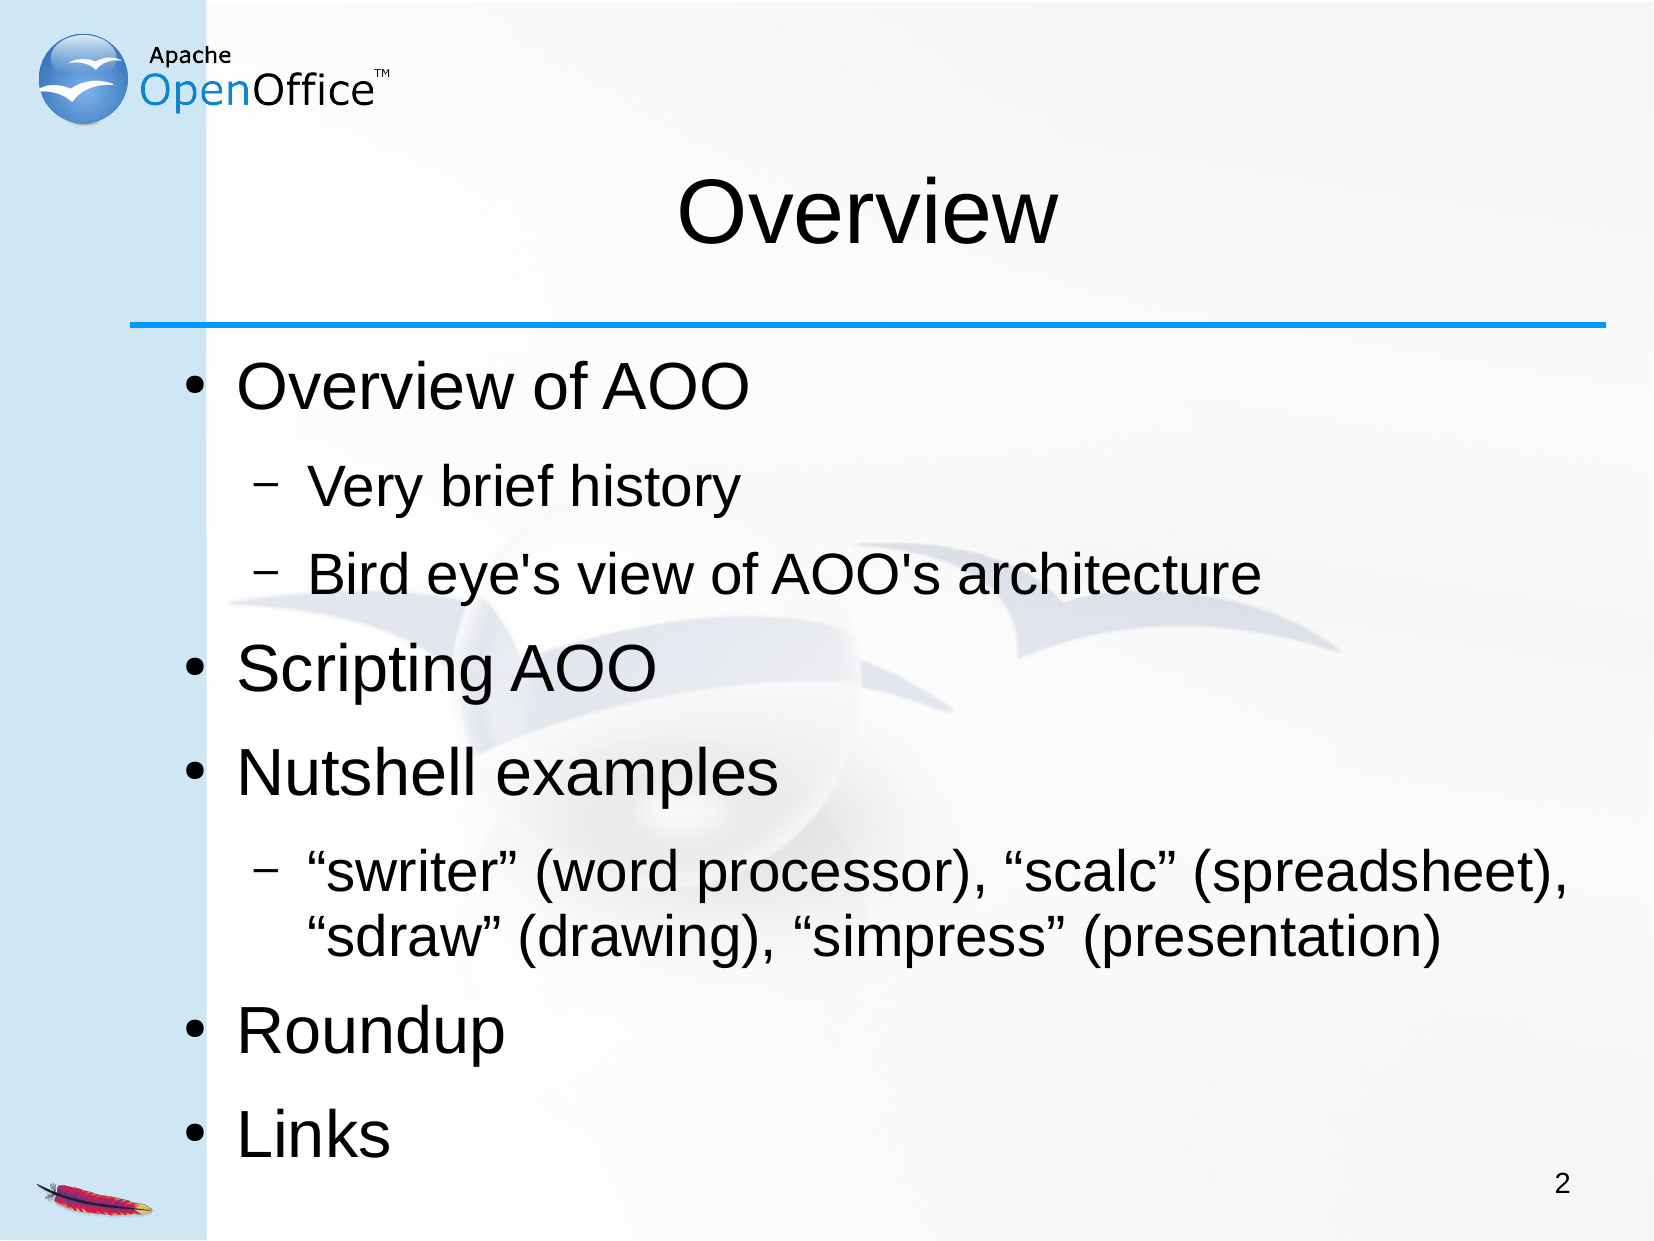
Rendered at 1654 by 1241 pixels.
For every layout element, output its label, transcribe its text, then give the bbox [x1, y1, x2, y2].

picture [35, 2, 1654, 1241]
picture [35, 1181, 154, 1219]
title Overview [165, 108, 1571, 316]
list Overview of AOO Very brief history Bird eye's view of AOO's architecture Scripting AOO Nutshell examples “swriter” (word processor), “scalc” (spreadsheet), “sdraw” (drawing), “simpress” (presentation) Roundup Links [165, 349, 1571, 1171]
